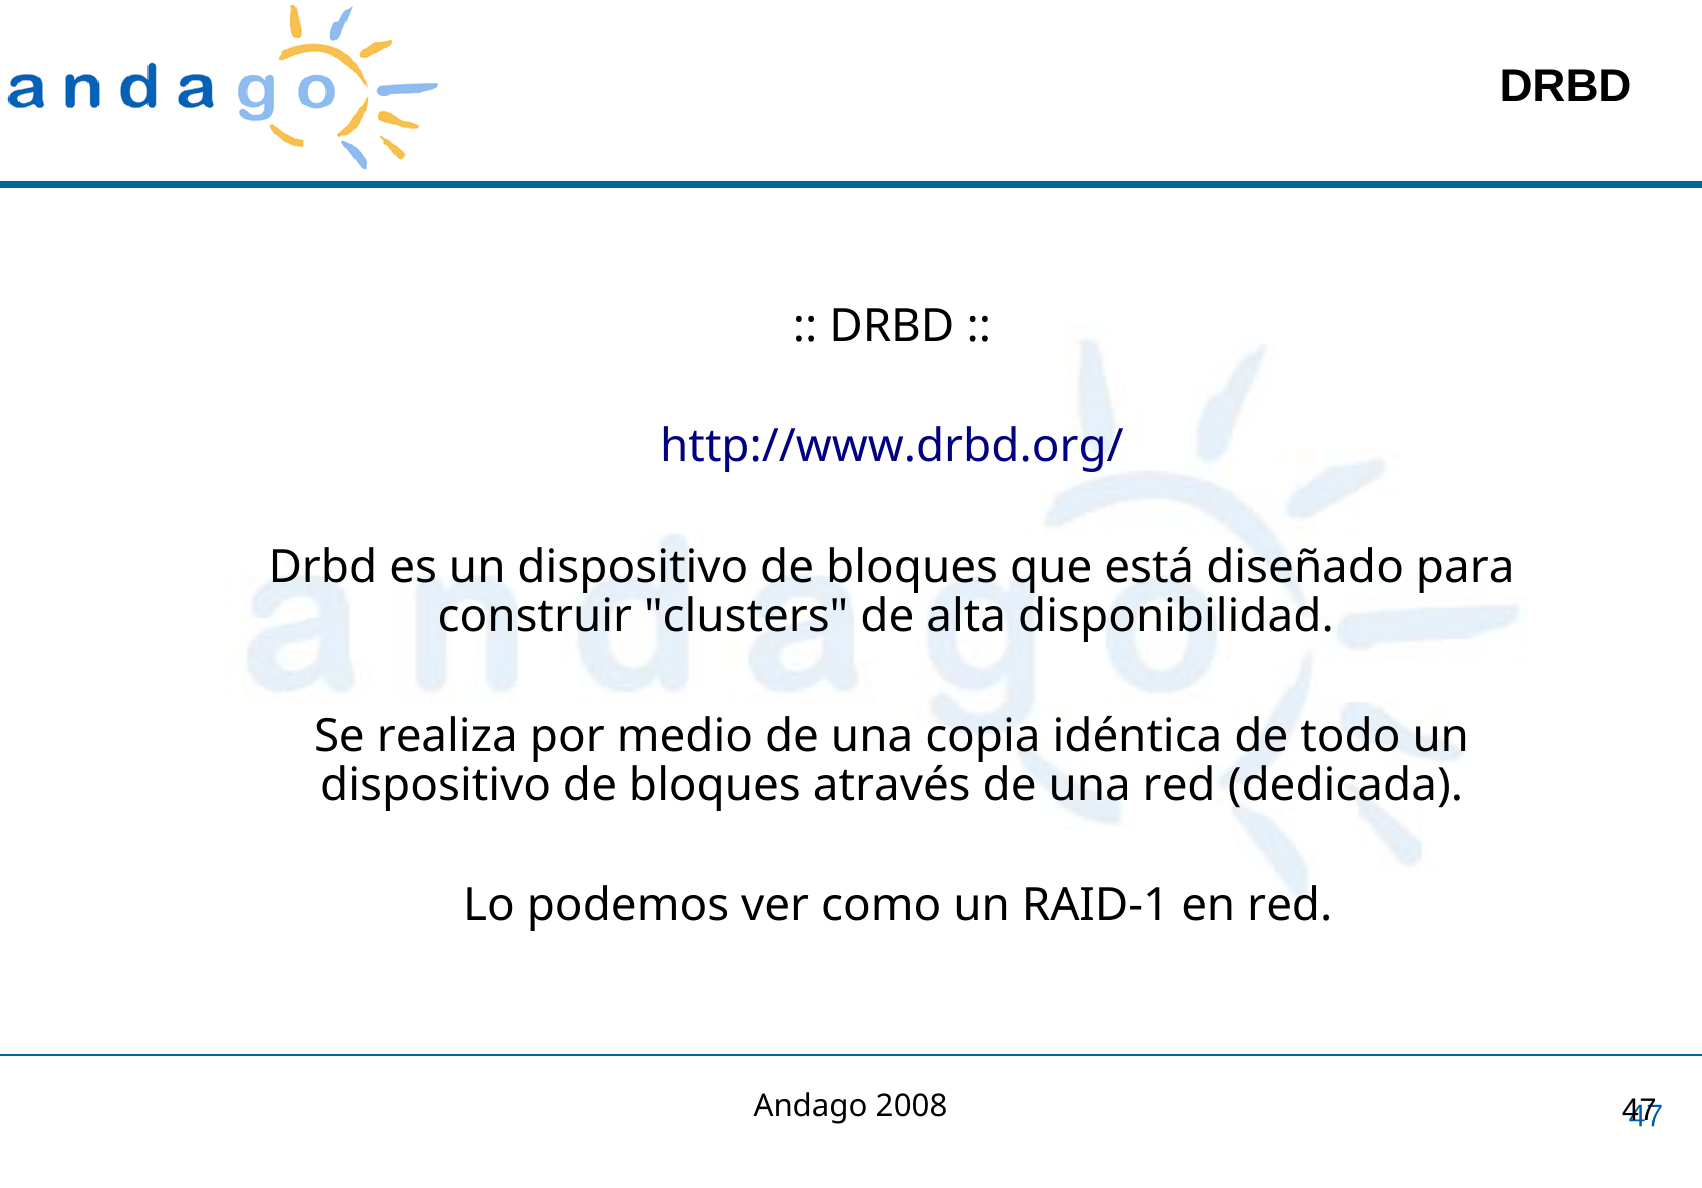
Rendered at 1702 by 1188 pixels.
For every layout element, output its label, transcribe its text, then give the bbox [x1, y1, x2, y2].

title DRBD [255, 0, 1702, 188]
subtitle :: DRBD :: http://www.drbd.org/ Drbd es un dispositivo de bloques que está diseñado para construir "clusters" de alta disponibilidad. Se realiza por medio de una copia idéntica de todo un dispositivo de bloques através de una red (dedicada). Lo podemos ver como un RAID-1 en red. [127, 260, 1575, 973]
picture [0, 0, 255, 175]
